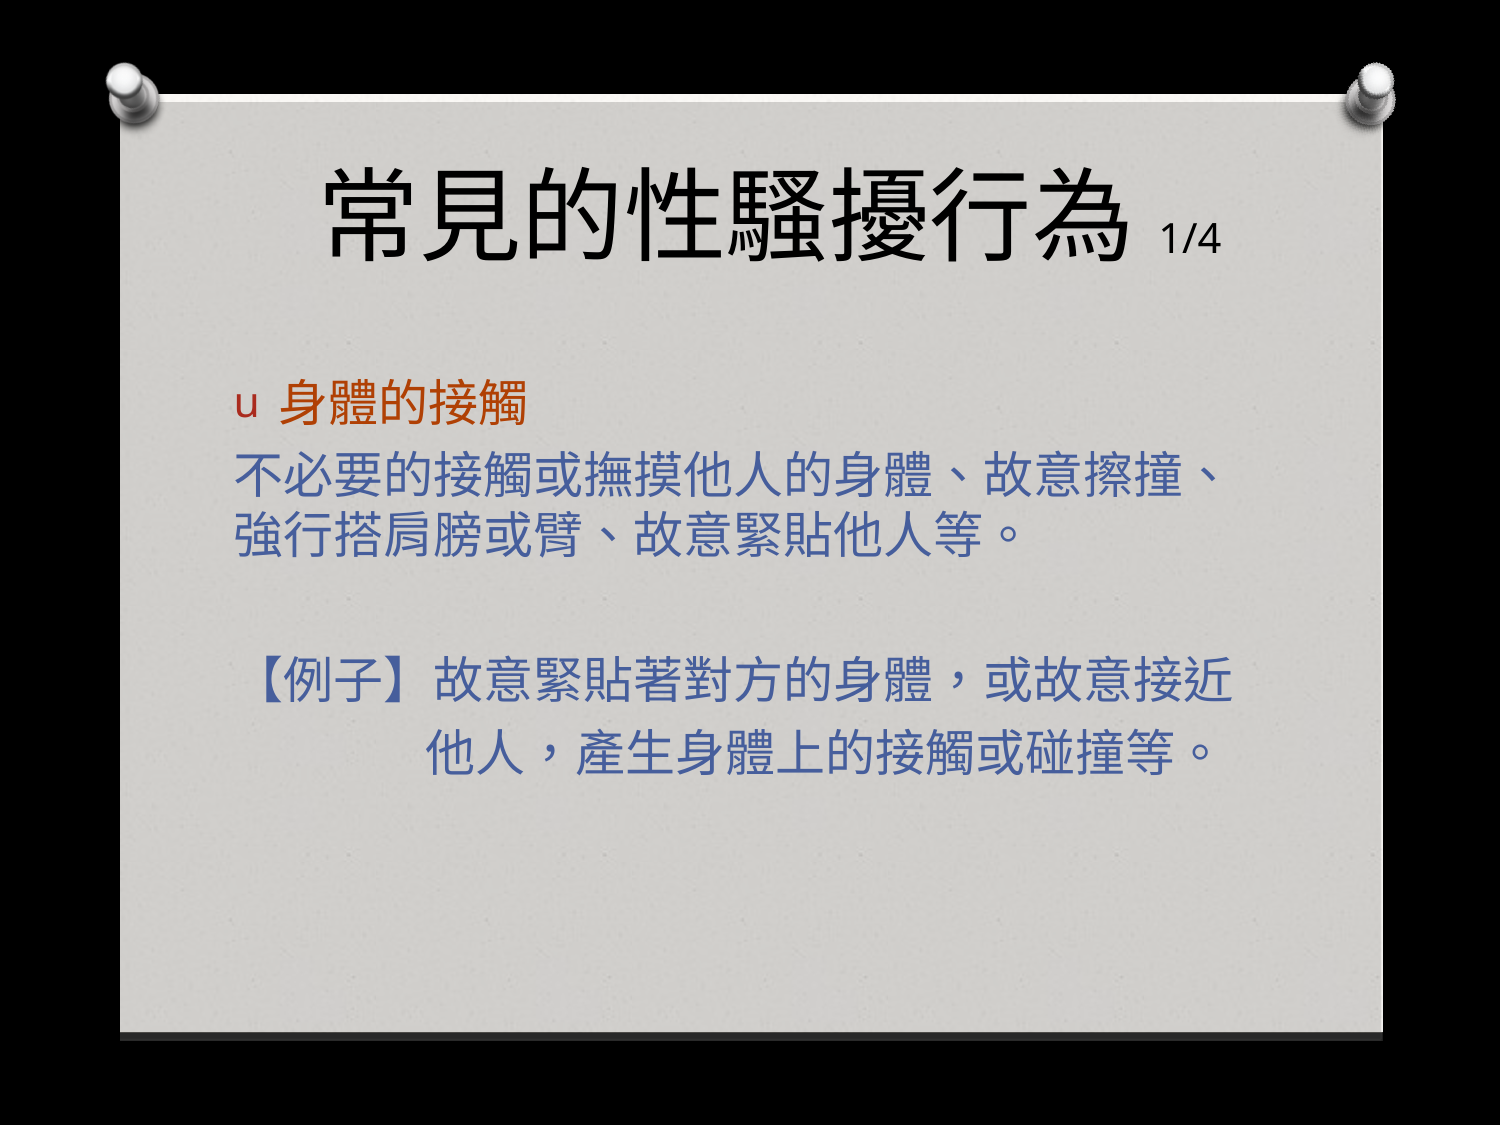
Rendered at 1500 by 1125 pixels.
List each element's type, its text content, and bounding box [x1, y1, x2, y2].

title 常見的性騷擾行為1/4 [112, 137, 1428, 282]
list 身體的接觸 不必要的接觸或撫摸他人的身體、故意擦撞、強行搭肩膀或臂、故意緊貼他人等。 【例子】故意緊貼著對方的身體，或故意接近 他人，產生身體上的接觸或碰撞等。 [218, 290, 1260, 910]
